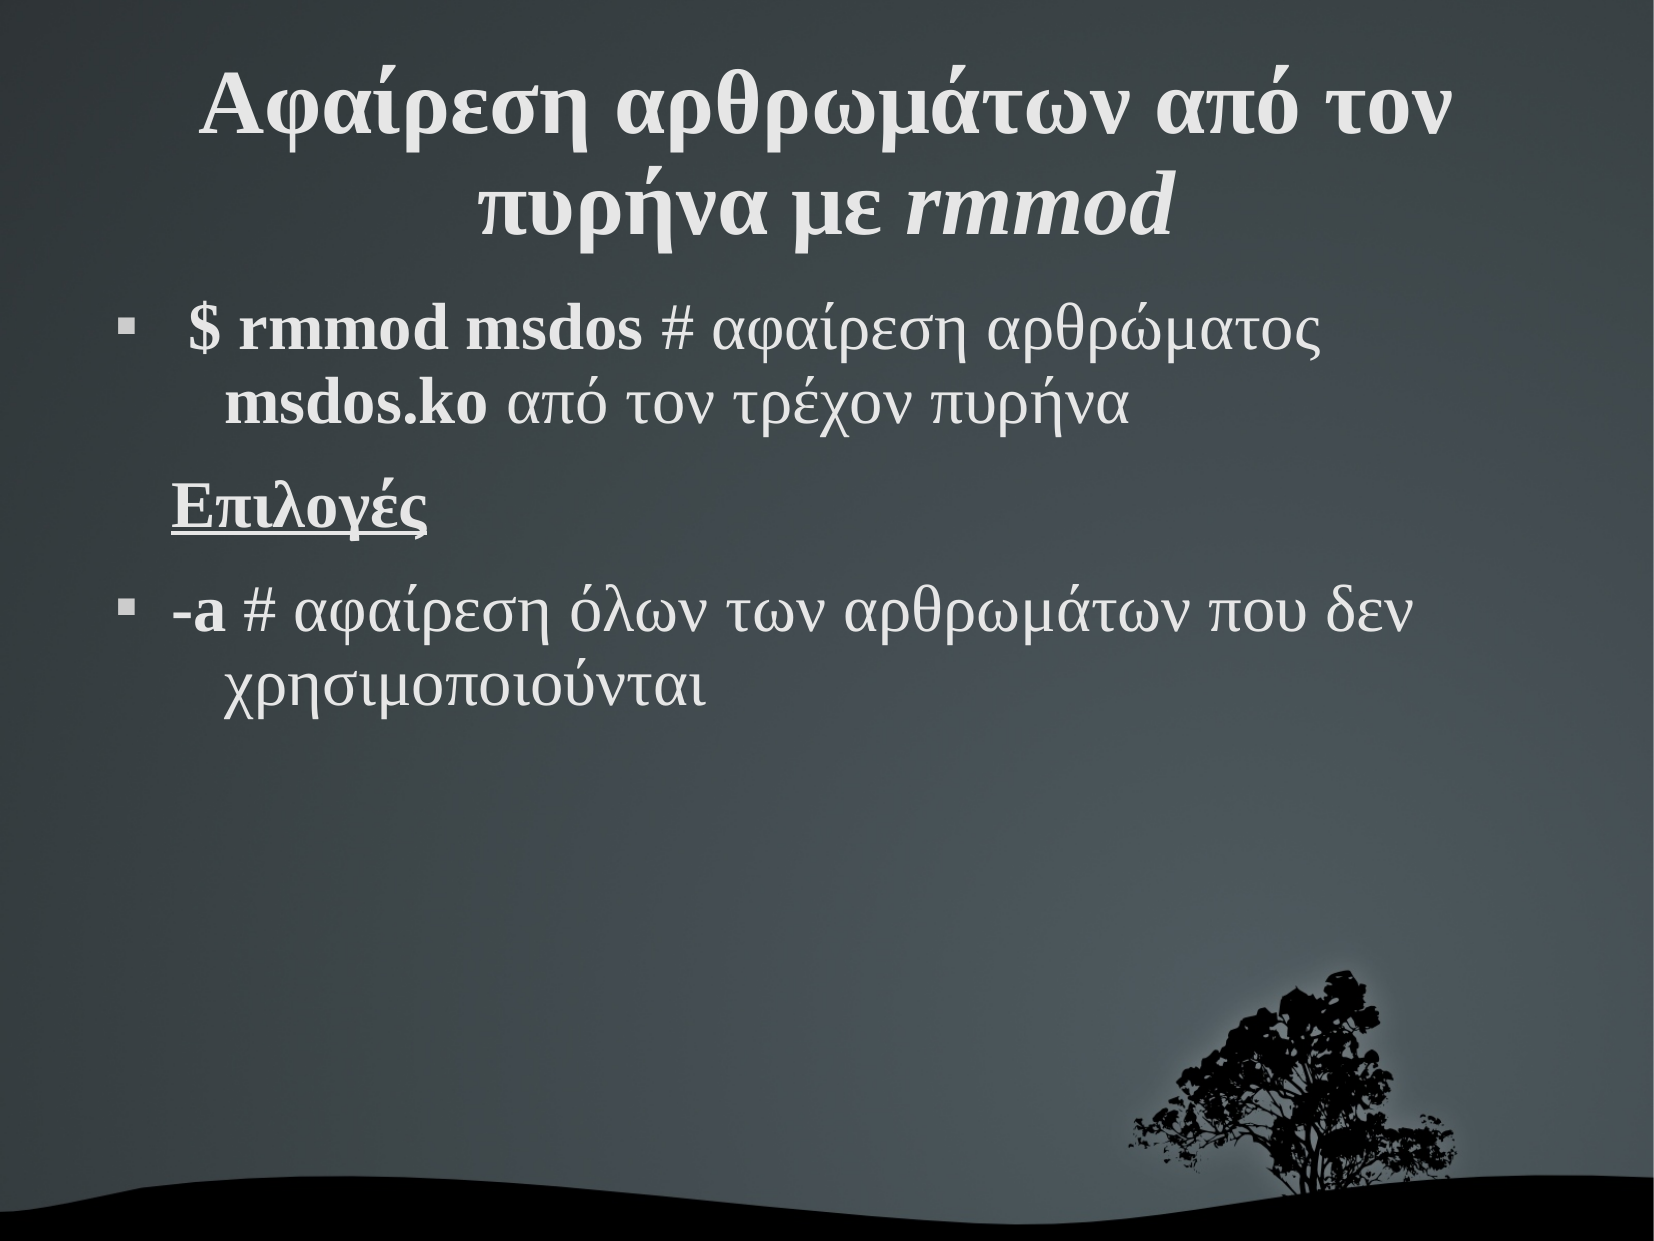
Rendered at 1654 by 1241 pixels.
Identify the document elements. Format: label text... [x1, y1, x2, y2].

title Αφαίρεση αρθρωμάτων από τον πυρήνα με rmmod [82, 33, 1571, 273]
picture [0, 0, 1654, 1241]
list $ rmmod msdos # αφαίρεση αρθρώματος msdos.ko από τον τρέχον πυρήνα Επιλογές -a # αφαίρεση όλων των αρθρωμάτων που δεν χρησιμοποιούνται [82, 290, 1571, 1109]
